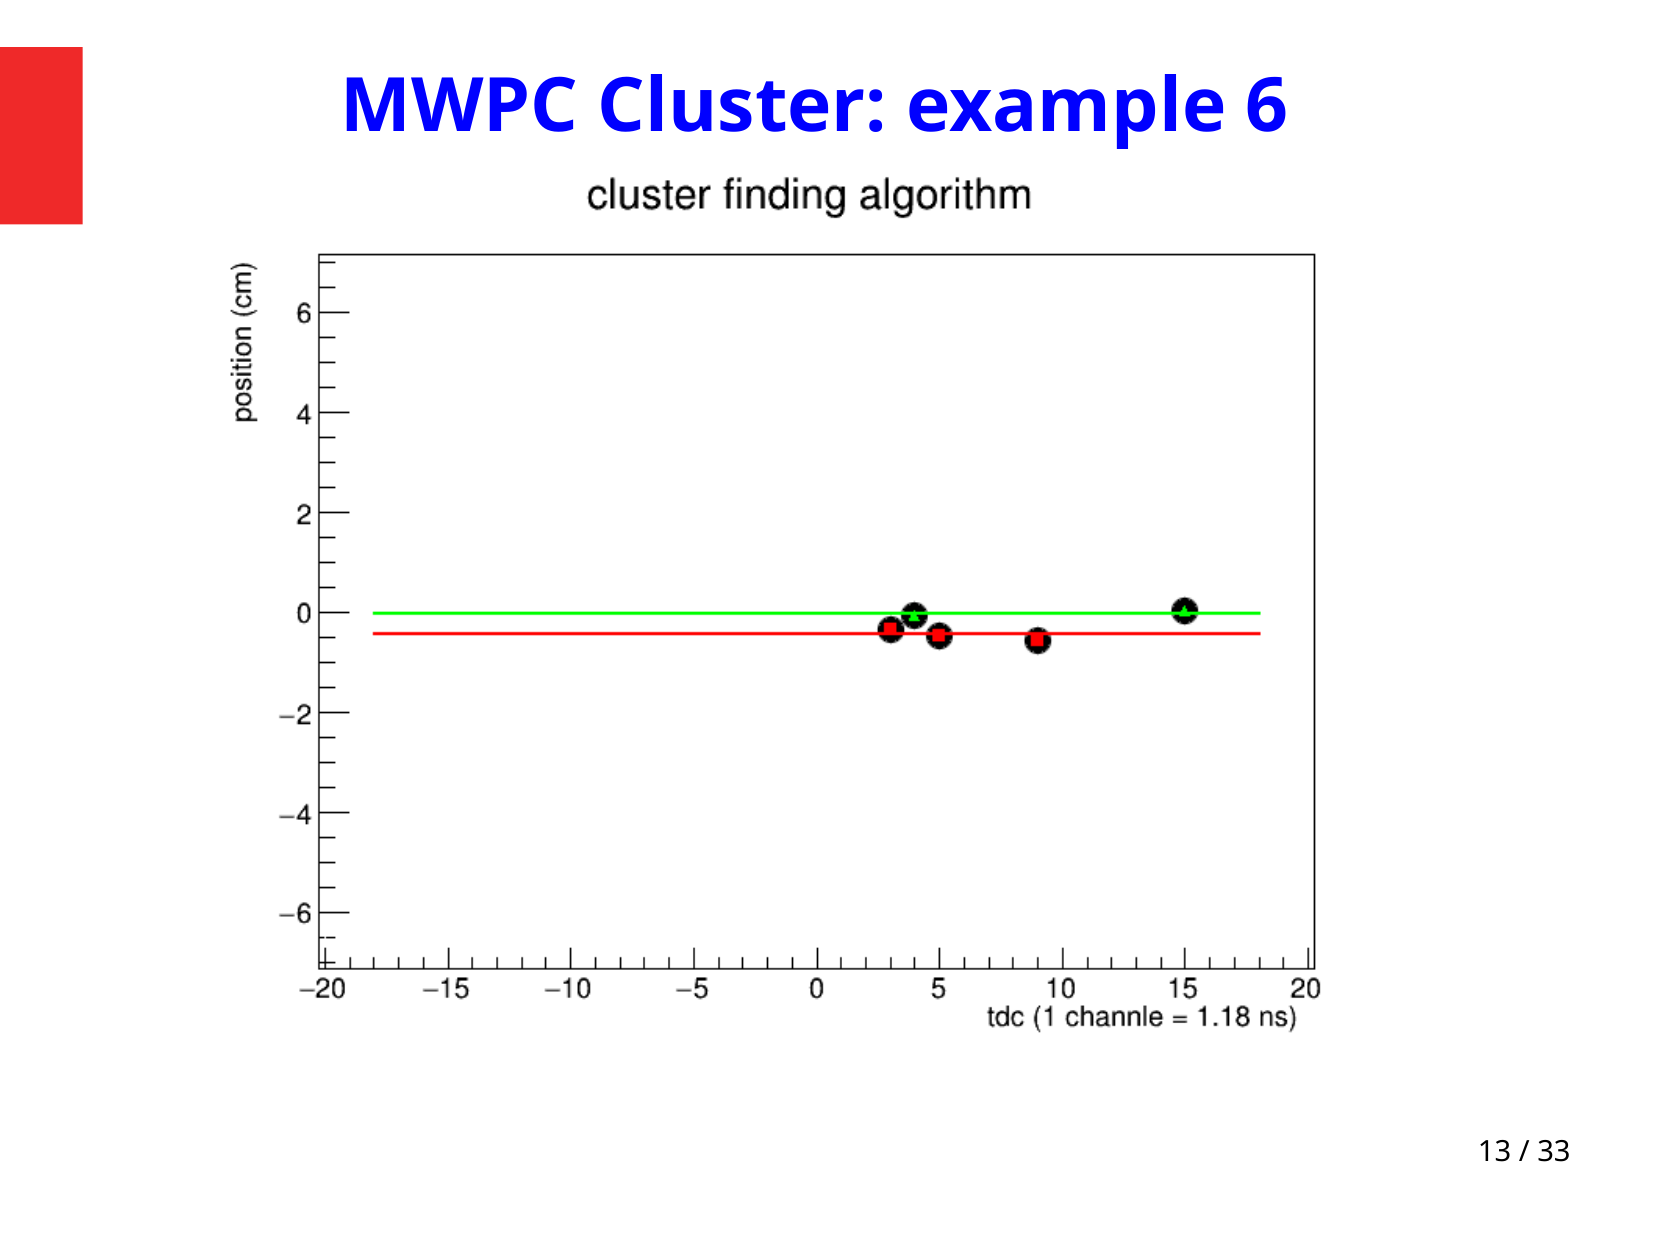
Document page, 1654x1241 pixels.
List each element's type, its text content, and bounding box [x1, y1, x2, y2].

title MWPC Cluster: example 6 [88, 51, 1542, 154]
picture [195, 165, 1439, 1059]
